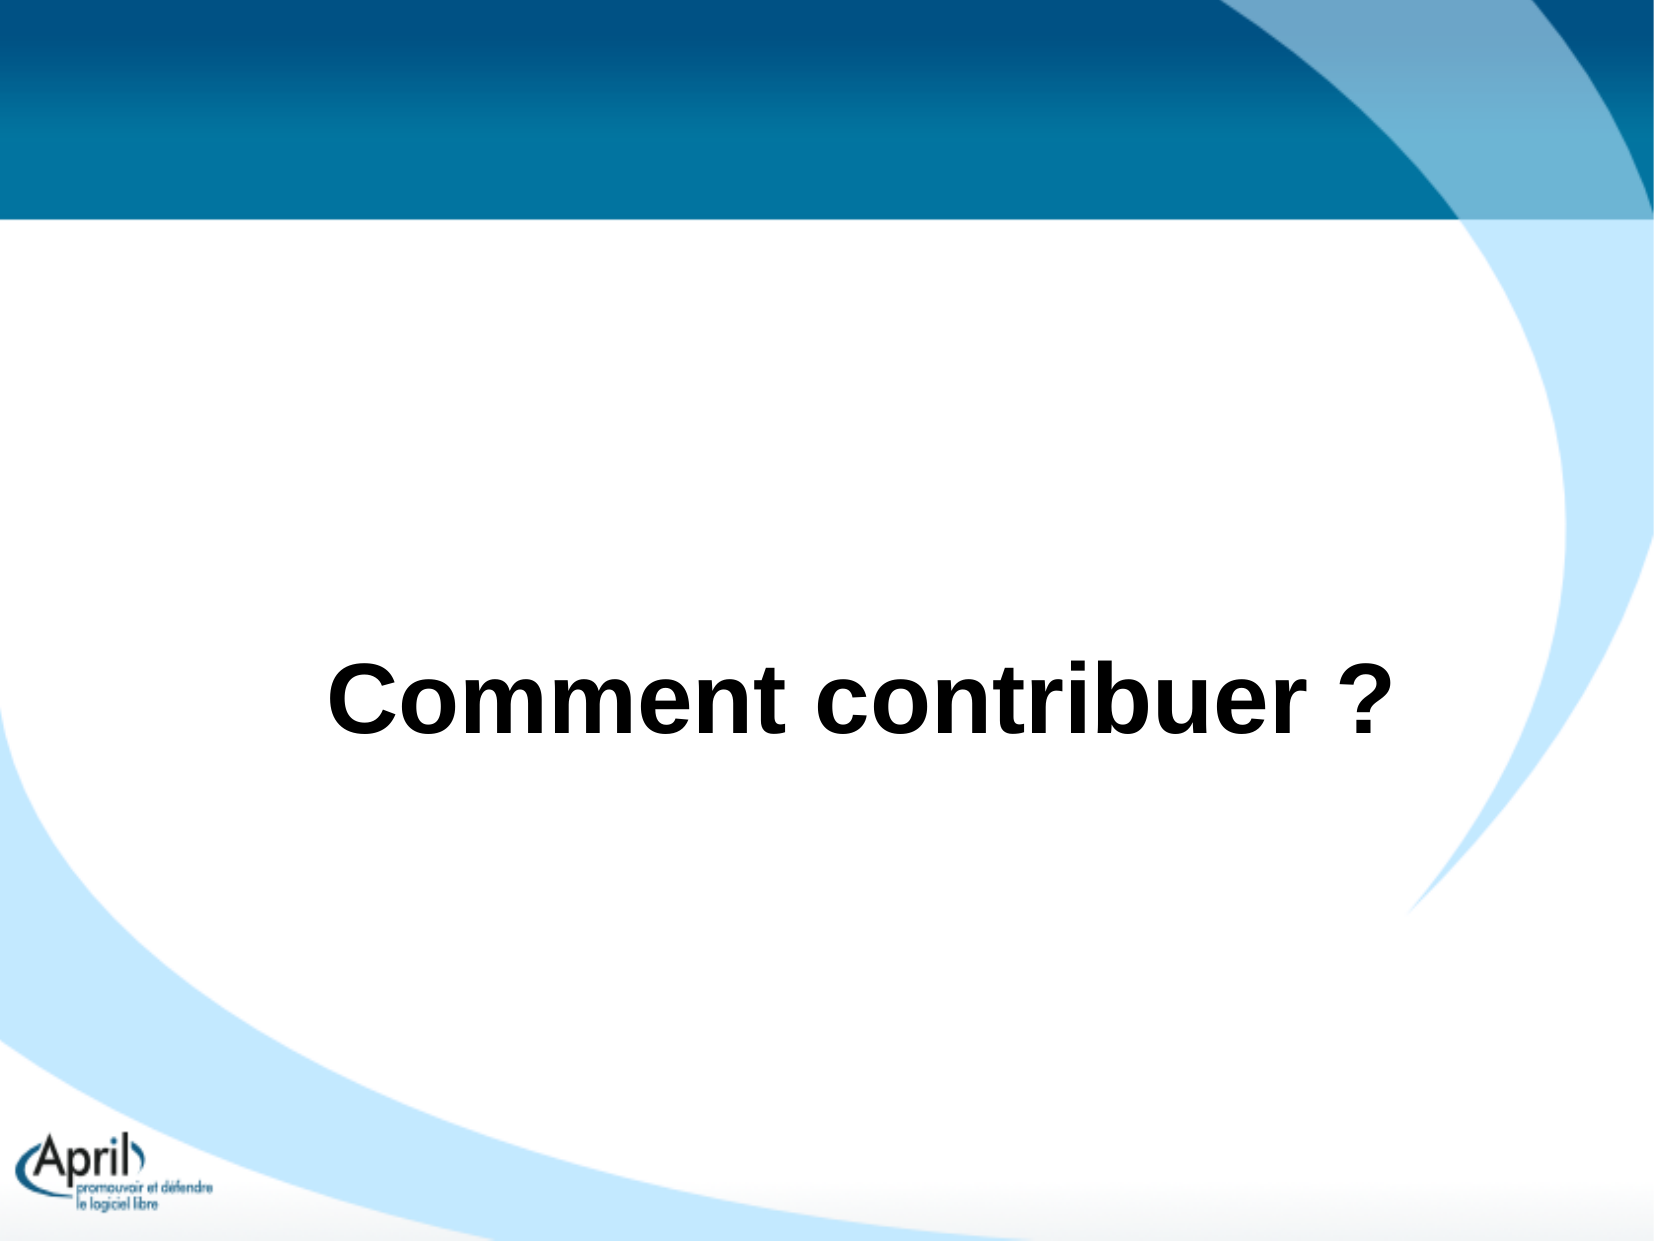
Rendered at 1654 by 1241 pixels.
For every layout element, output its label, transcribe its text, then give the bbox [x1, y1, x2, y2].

picture [0, 0, 1654, 1241]
list Comment contribuer ? [82, 290, 1571, 1109]
